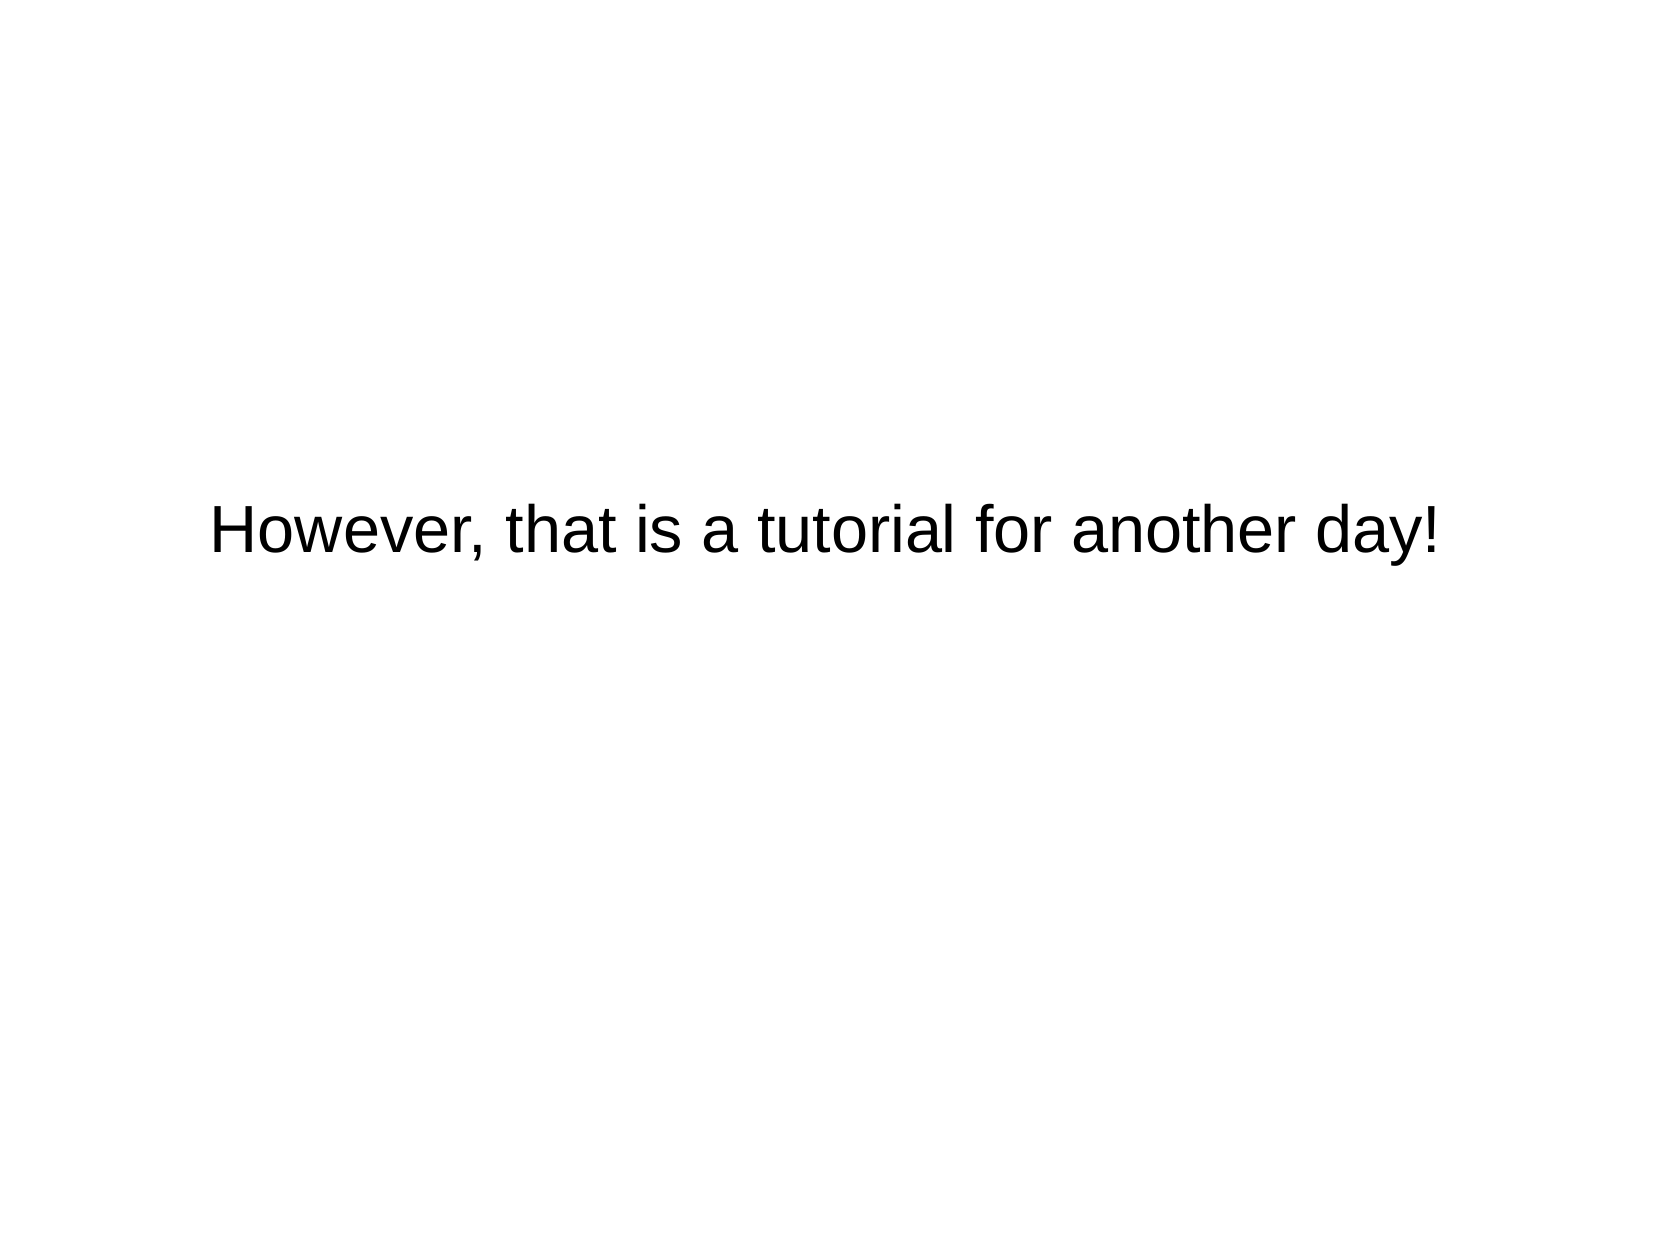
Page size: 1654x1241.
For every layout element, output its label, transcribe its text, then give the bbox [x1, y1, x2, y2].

subtitle However, that is a tutorial for another day! [82, 49, 1571, 1010]
